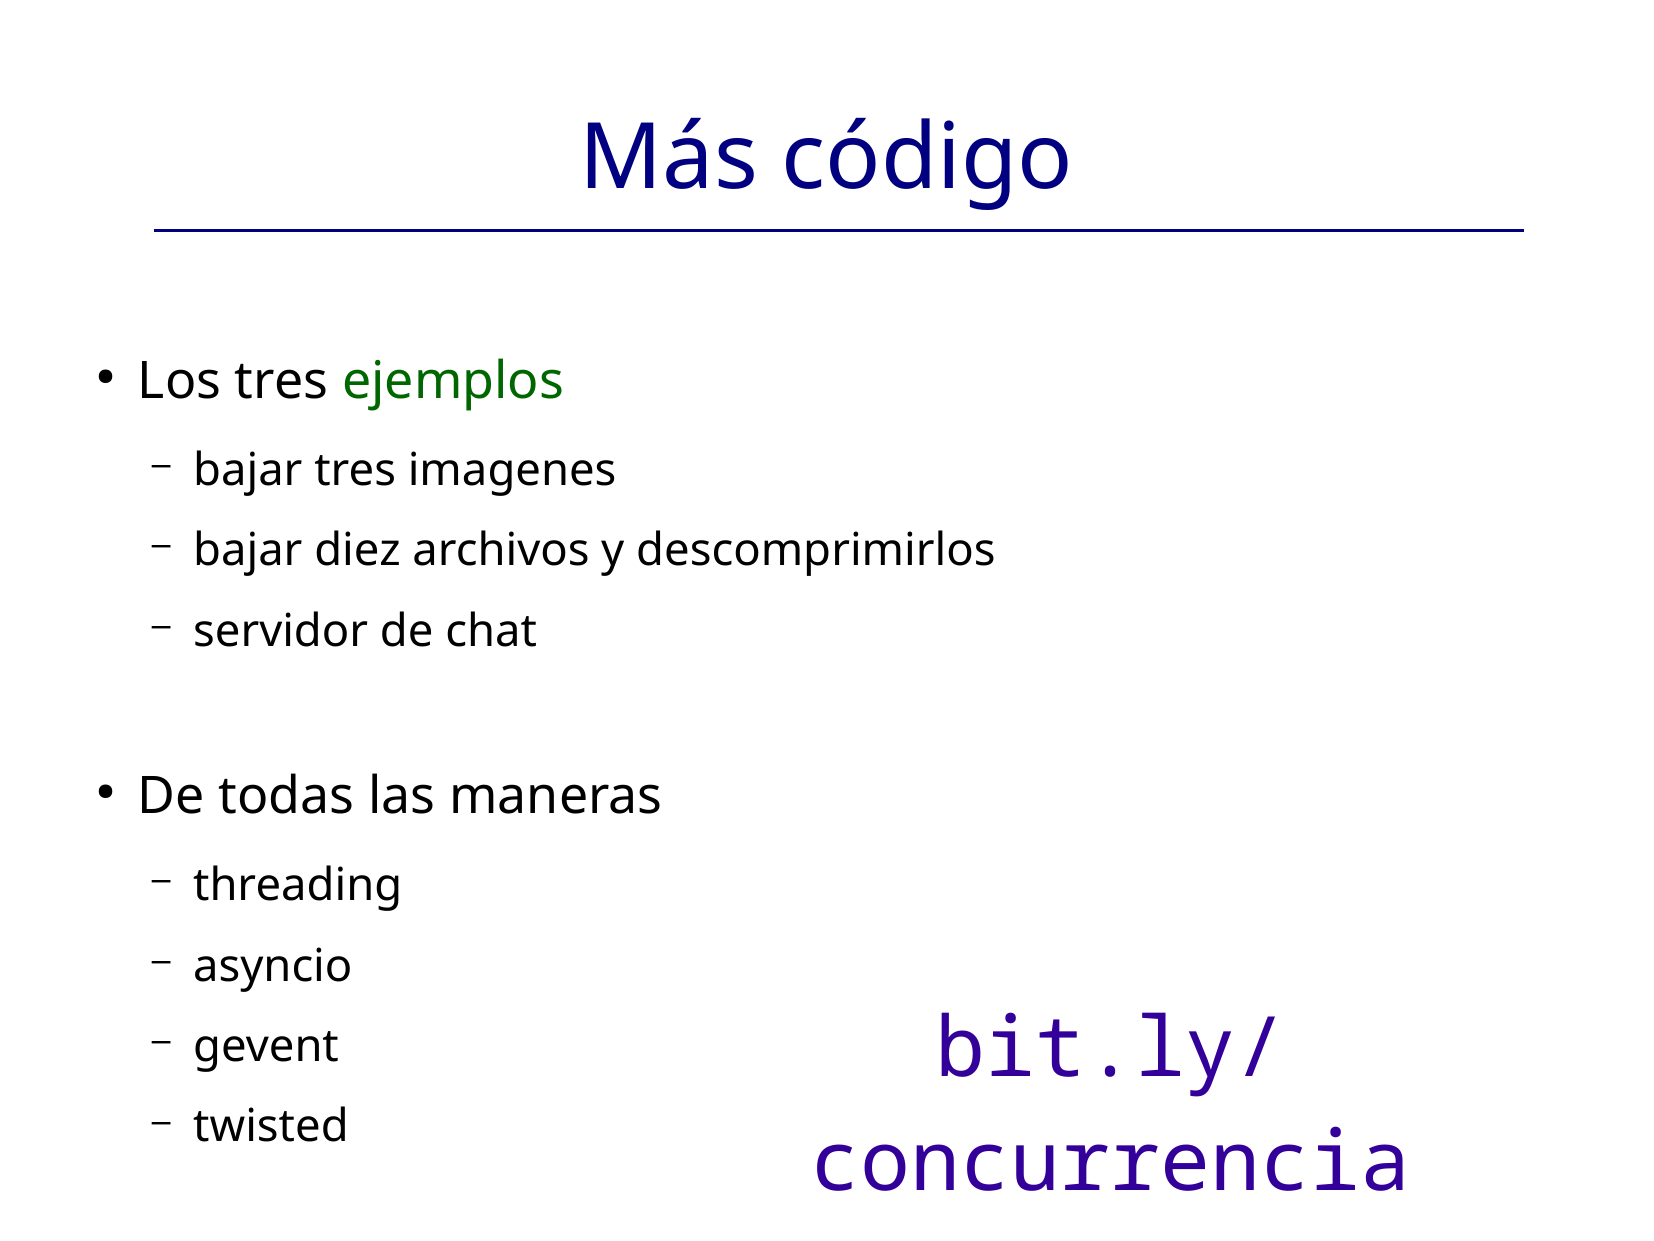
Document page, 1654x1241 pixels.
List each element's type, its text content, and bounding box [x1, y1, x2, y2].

title Más código [82, 49, 1571, 257]
list Los tres ejemplos bajar tres imagenes bajar diez archivos y descomprimirlos servidor de chat De todas las maneras threading asyncio gevent twisted [82, 342, 1571, 1158]
text_box bit.ly/concurrencia [685, 980, 1536, 1111]
